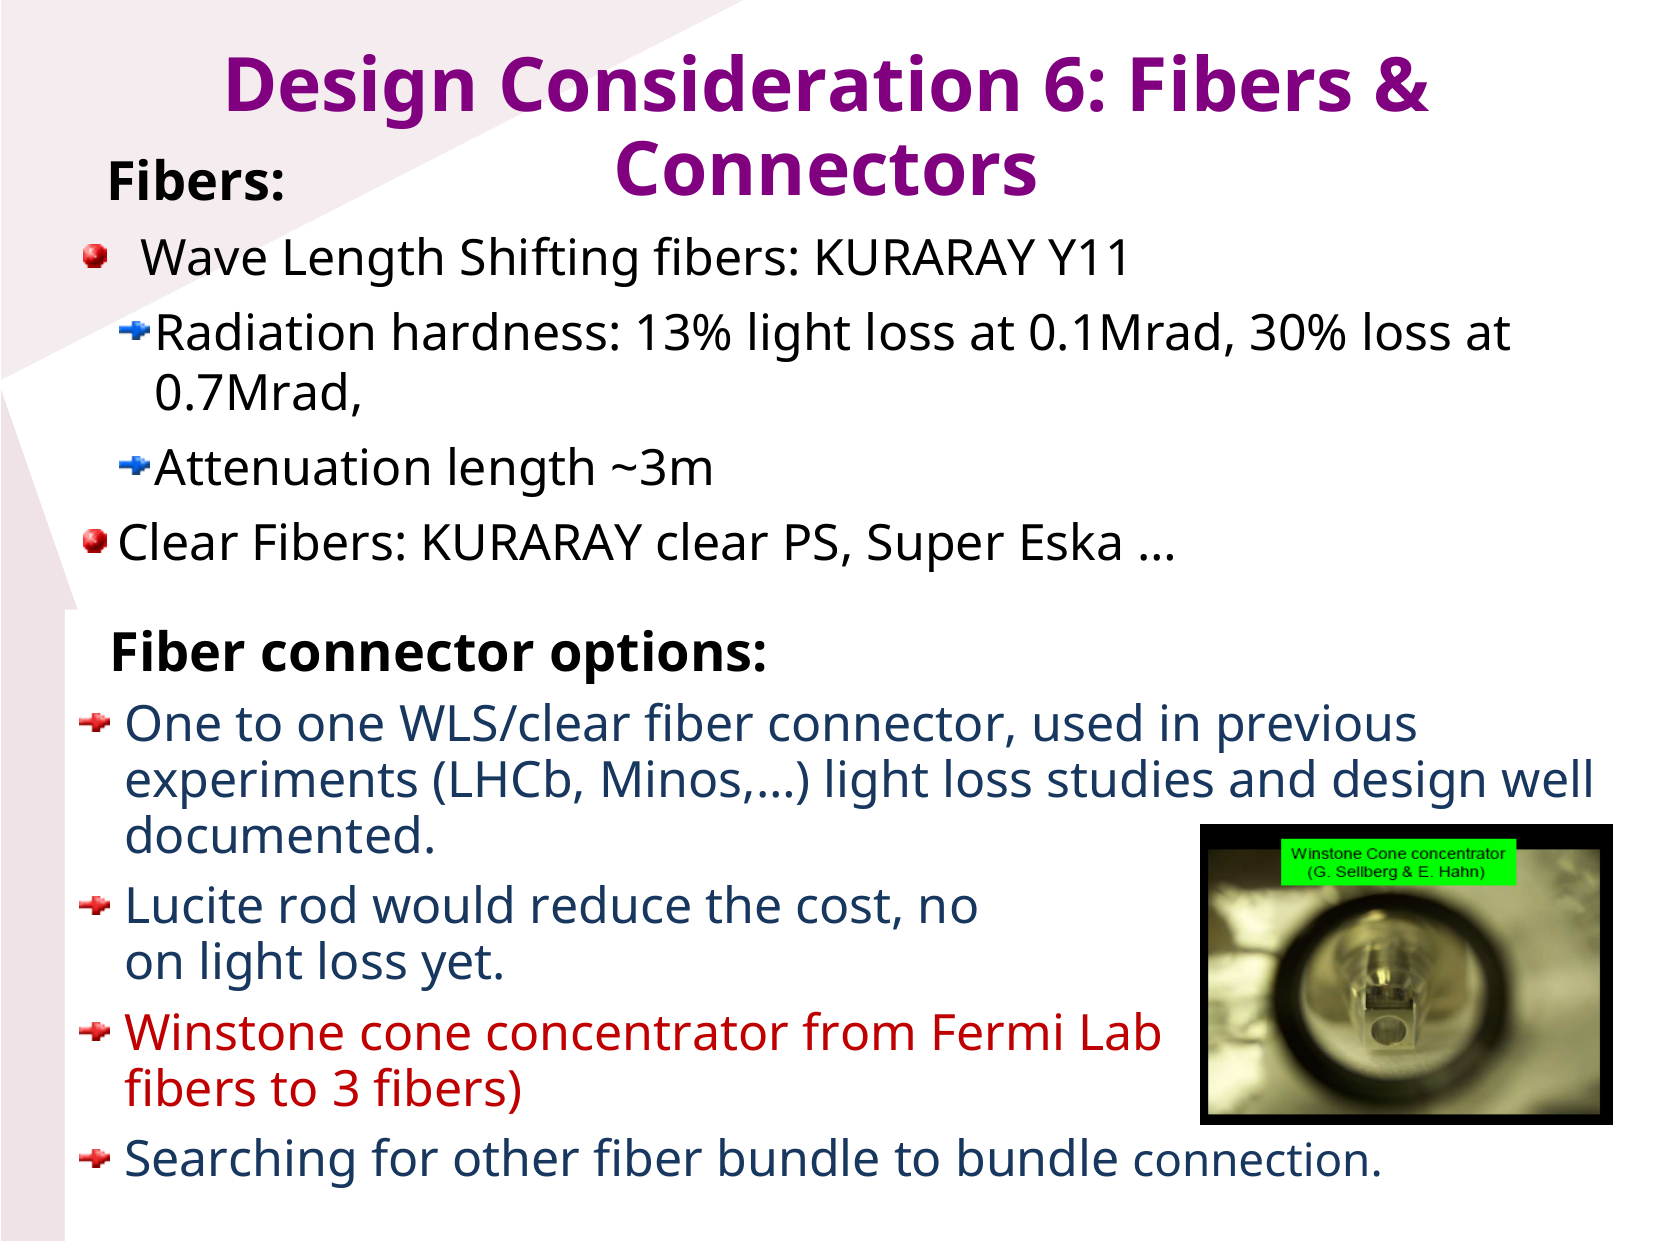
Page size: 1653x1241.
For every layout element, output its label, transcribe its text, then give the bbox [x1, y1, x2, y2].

text_box Fiber connector options: One to one WLS/clear fiber connector, used in previous experiments (LHCb, Minos,…) light loss studies and design well documented. Lucite rod would reduce the cost, no information on light loss yet. Winstone cone concentrator from Fermi Lab (~20 fibers to 3 fibers) Searching for other fiber bundle to bundle connection. [64, 609, 1651, 1241]
text_box Fibers: Wave Length Shifting fibers: KURARAY Y11 Radiation hardness: 13% light loss at 0.1Mrad, 30% loss at 0.7Mrad, Attenuation length ~3m Clear Fibers: KURARAY clear PS, Super Eska … [69, 138, 1653, 579]
picture [1200, 824, 1613, 1126]
text_box Design Consideration 6: Fibers & Connectors [0, 37, 1653, 220]
